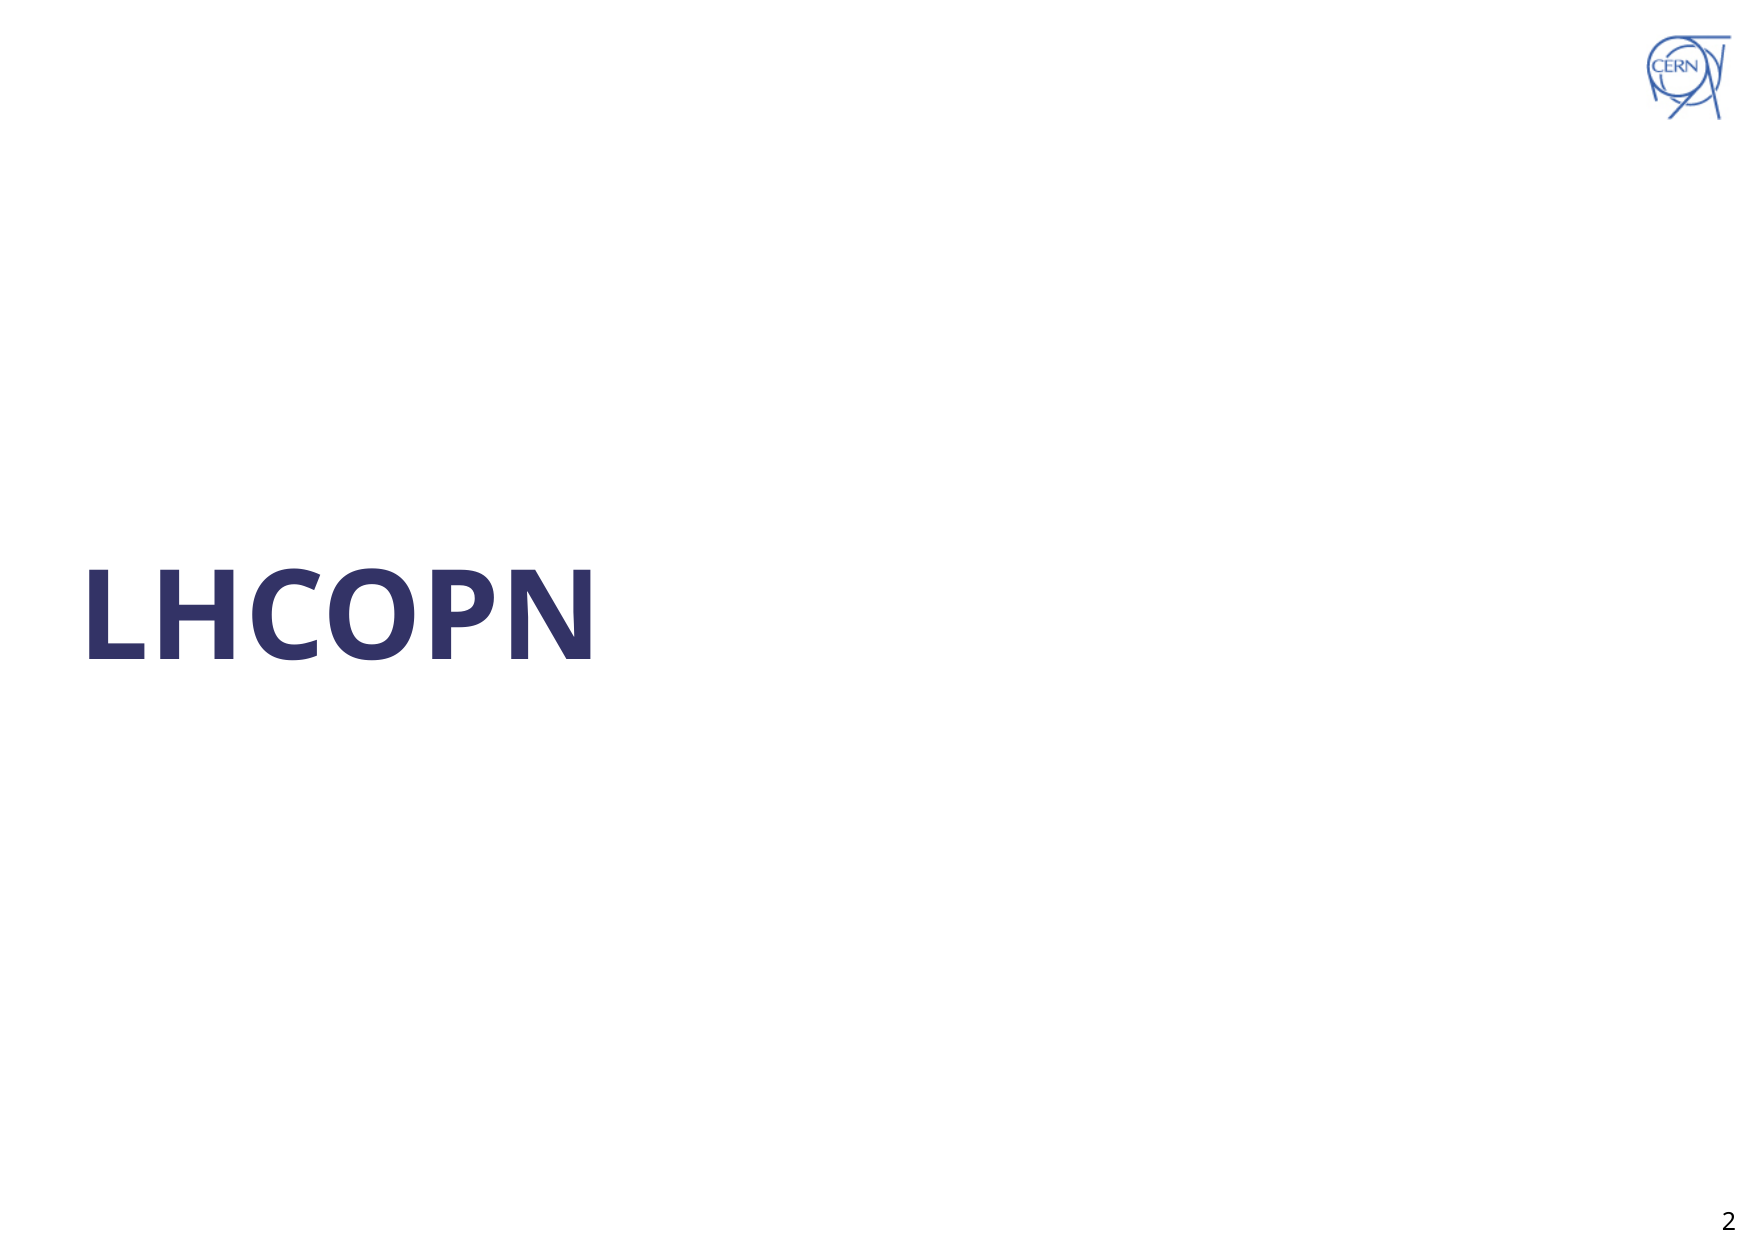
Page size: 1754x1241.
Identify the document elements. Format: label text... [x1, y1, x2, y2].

title LHCOPN [78, 521, 1636, 702]
picture [1646, 34, 1732, 120]
